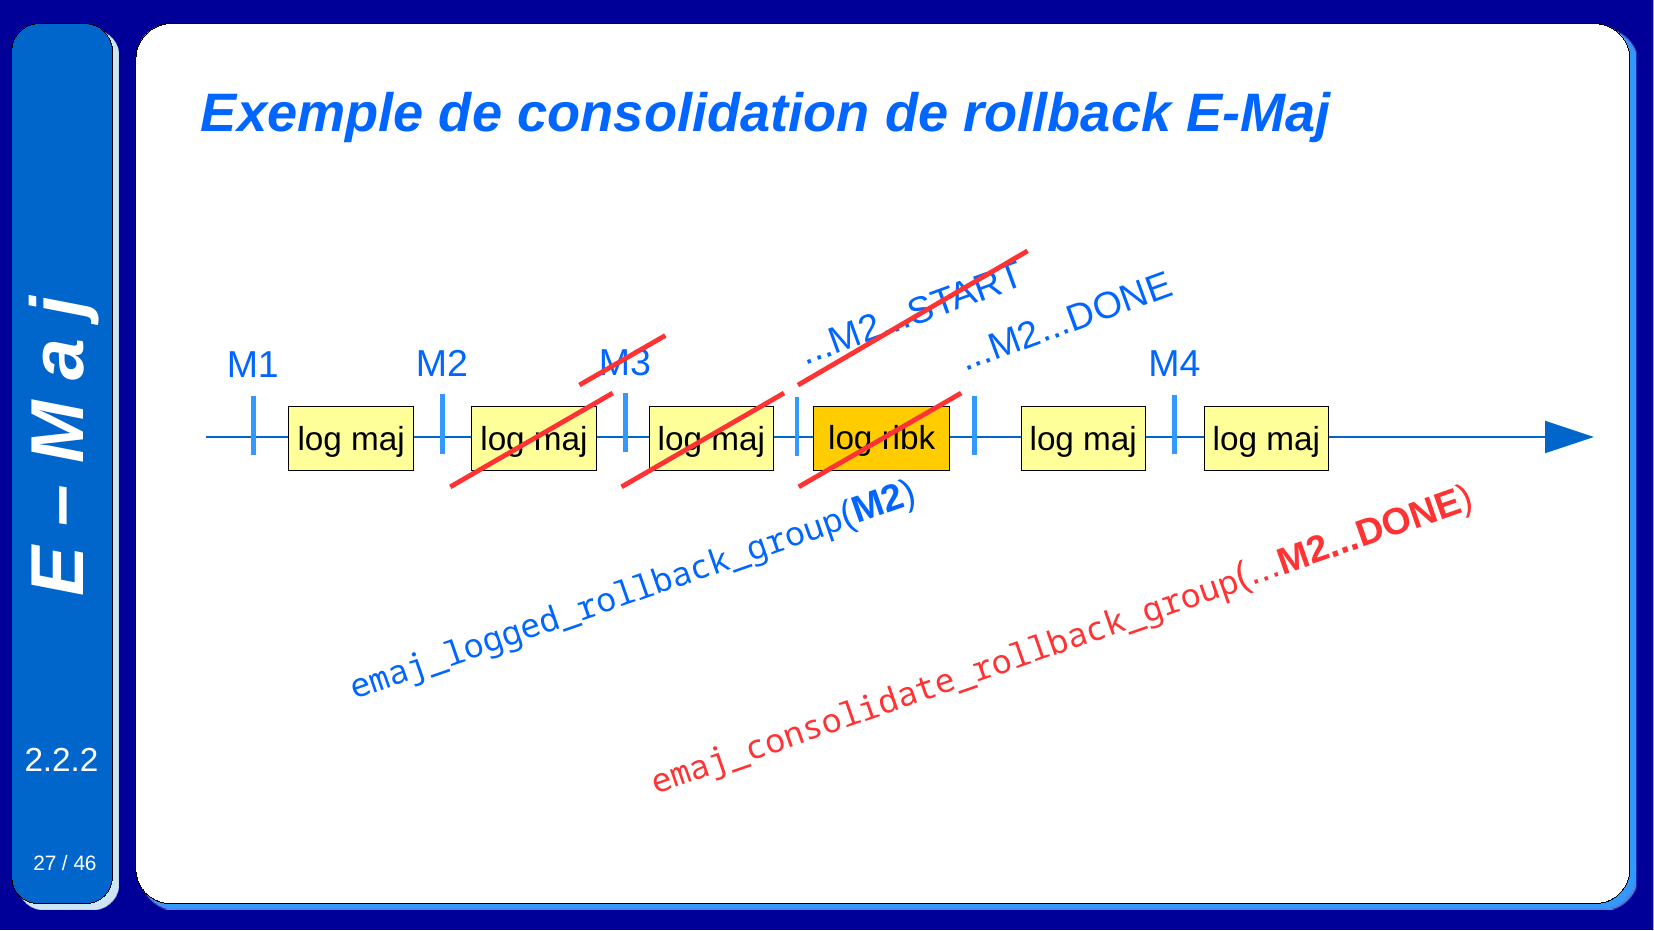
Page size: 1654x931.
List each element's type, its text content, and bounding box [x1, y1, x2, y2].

text_box emaj_consolidate_rollback_group(...M2...DONE) [627, 462, 1499, 825]
text_box log maj [1021, 406, 1146, 471]
text_box log rlbk [833, 406, 950, 471]
text_box emaj_logged_rollback_group(M2) [326, 471, 941, 731]
text_box M3 [584, 339, 666, 392]
text_box log maj [288, 406, 414, 471]
text_box ...M2...START [777, 241, 1046, 383]
text_box log maj [485, 406, 597, 471]
text_box log maj [1204, 406, 1329, 471]
text_box M2 [401, 335, 483, 393]
title Exemple de consolidation de rollback E-Maj [200, 34, 1575, 191]
text_box M4 [1133, 335, 1216, 393]
text_box M3 [584, 334, 661, 379]
text_box log maj [471, 406, 583, 471]
text_box M1 [212, 336, 294, 394]
text_box log maj [649, 406, 755, 467]
text_box ...M2...DONE [937, 250, 1195, 391]
text_box log maj [656, 406, 774, 471]
text_box log rlbk [813, 406, 932, 471]
